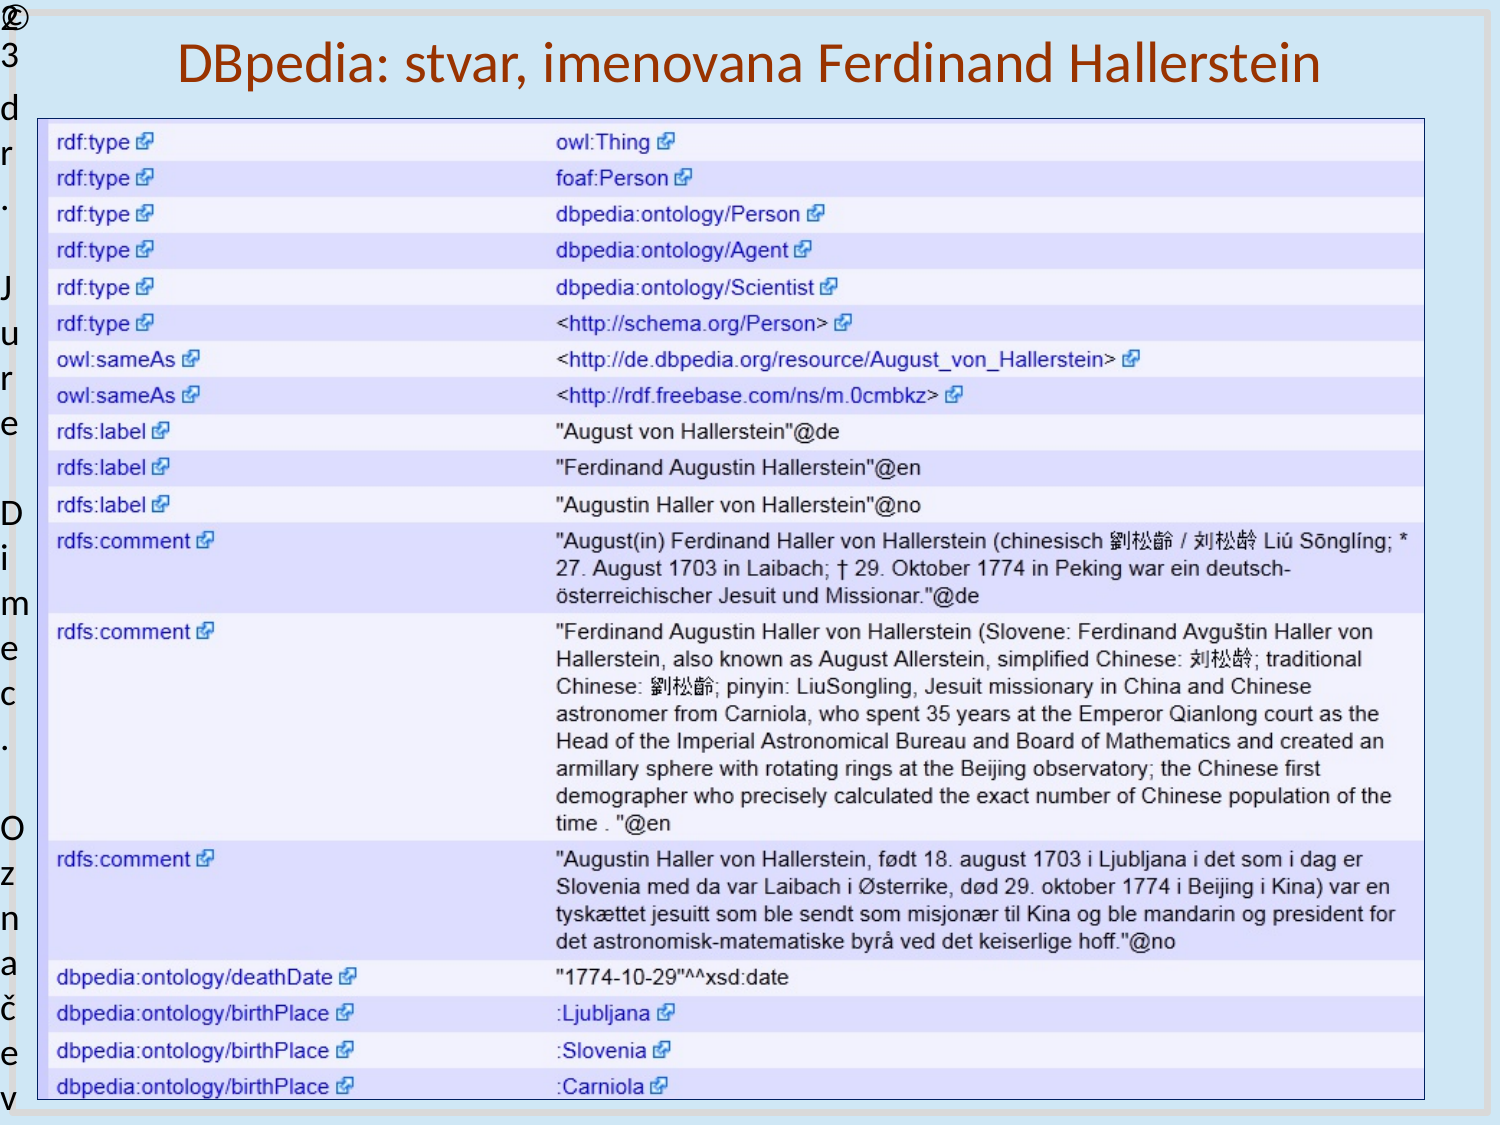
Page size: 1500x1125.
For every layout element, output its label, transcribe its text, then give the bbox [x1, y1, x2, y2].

picture [37, 118, 1425, 1100]
title DBpedia: stvar, imenovana Ferdinand Hallerstein [37, 12, 1475, 106]
